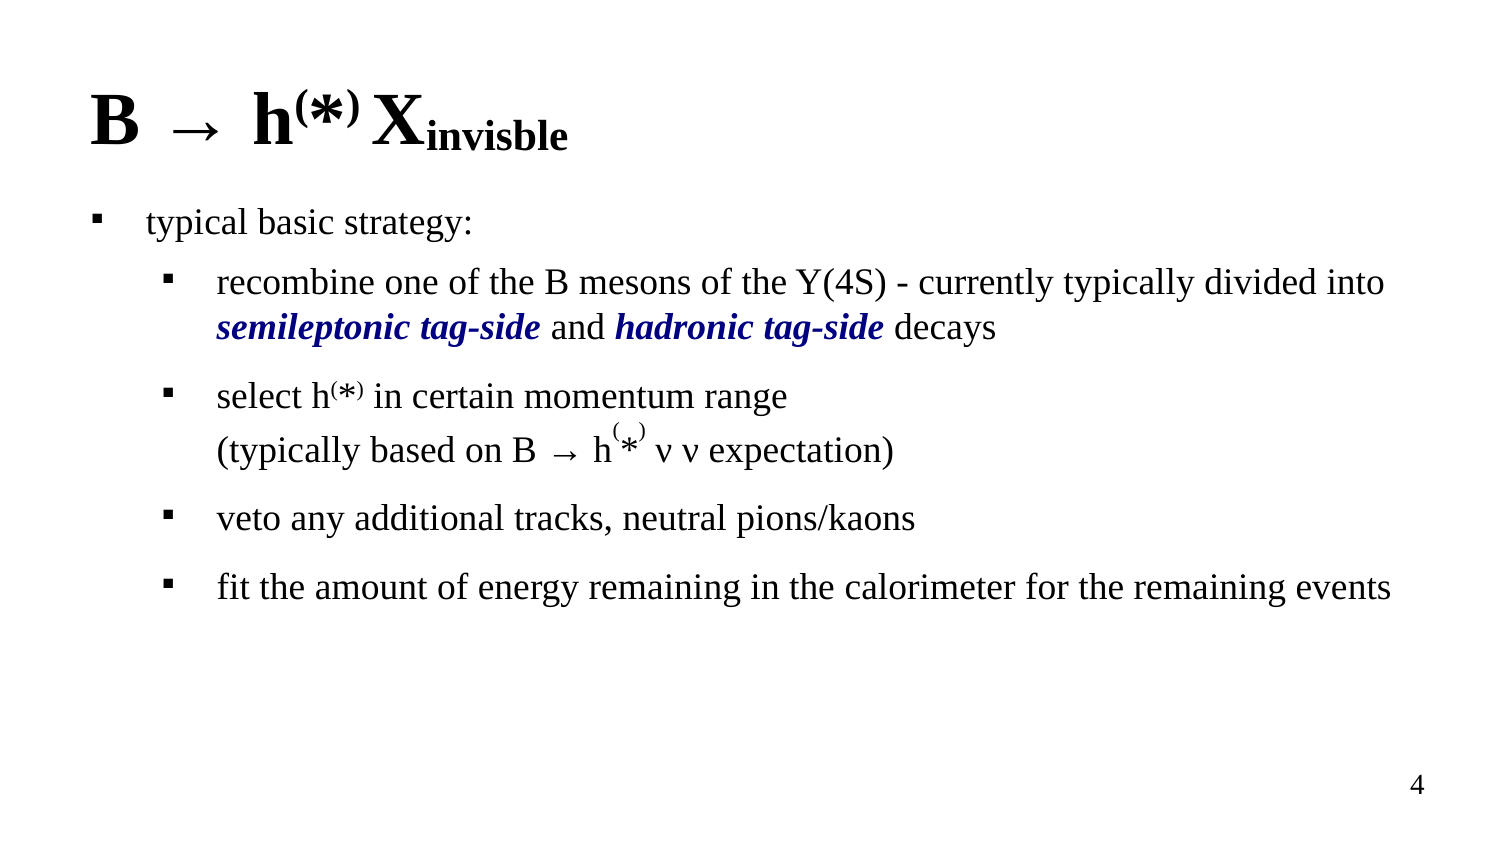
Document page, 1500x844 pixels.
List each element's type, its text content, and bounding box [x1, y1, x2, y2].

text_box [733, 401, 764, 472]
list typical basic strategy: recombine one of the B mesons of the Y(4S) - currently typically divided into semileptonic tag-side and hadronic tag-side decays select h(*) in certain momentum range (typically based on B → h(*) ν ν expectation) veto any additional tracks, neutral pions/kaons fit the amount of energy remaining in the calorimeter for the remaining events [75, 197, 1395, 687]
title B → h(*) Xinvisble [75, 33, 1425, 175]
